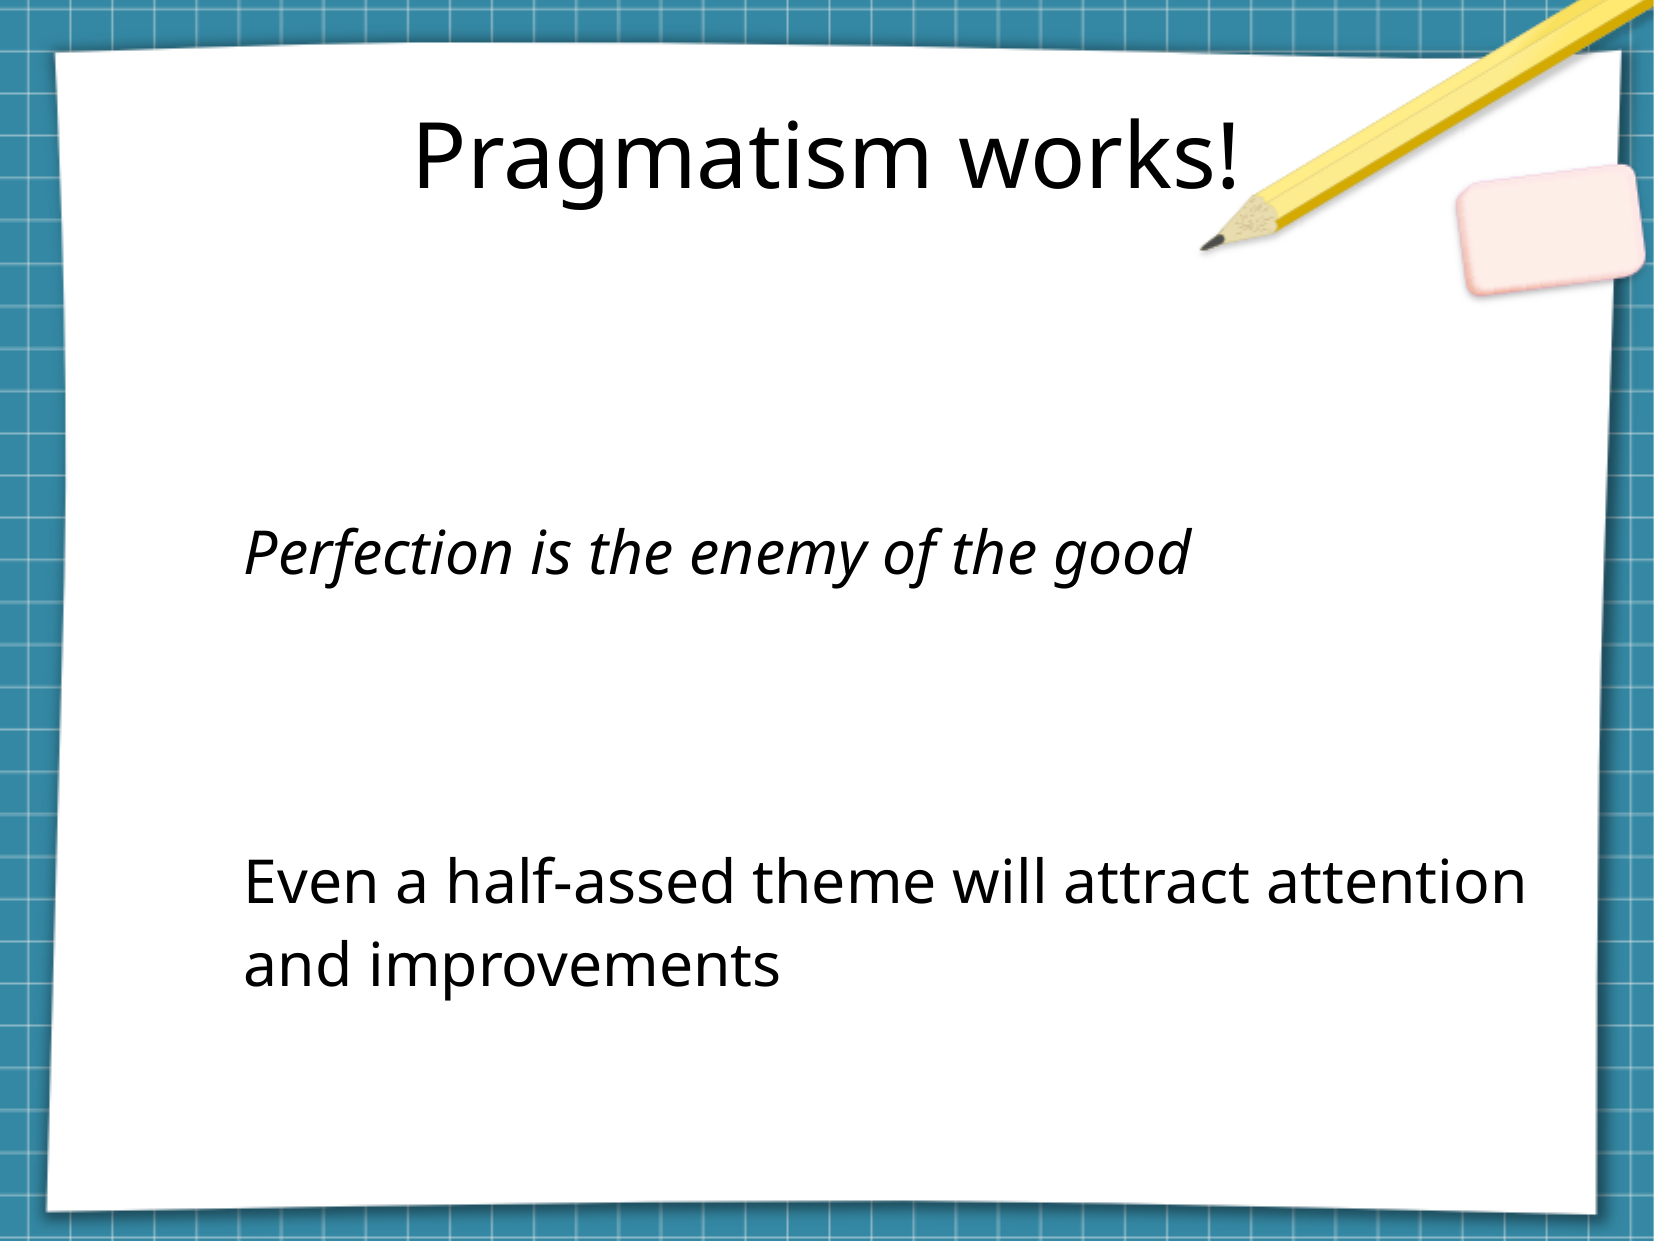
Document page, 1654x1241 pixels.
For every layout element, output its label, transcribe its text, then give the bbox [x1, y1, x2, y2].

title Pragmatism works! [82, 49, 1571, 257]
picture [0, 0, 1654, 1241]
list Perfection is the enemy of the good Even a half-assed theme will attract attention and improvements [82, 290, 1571, 1010]
